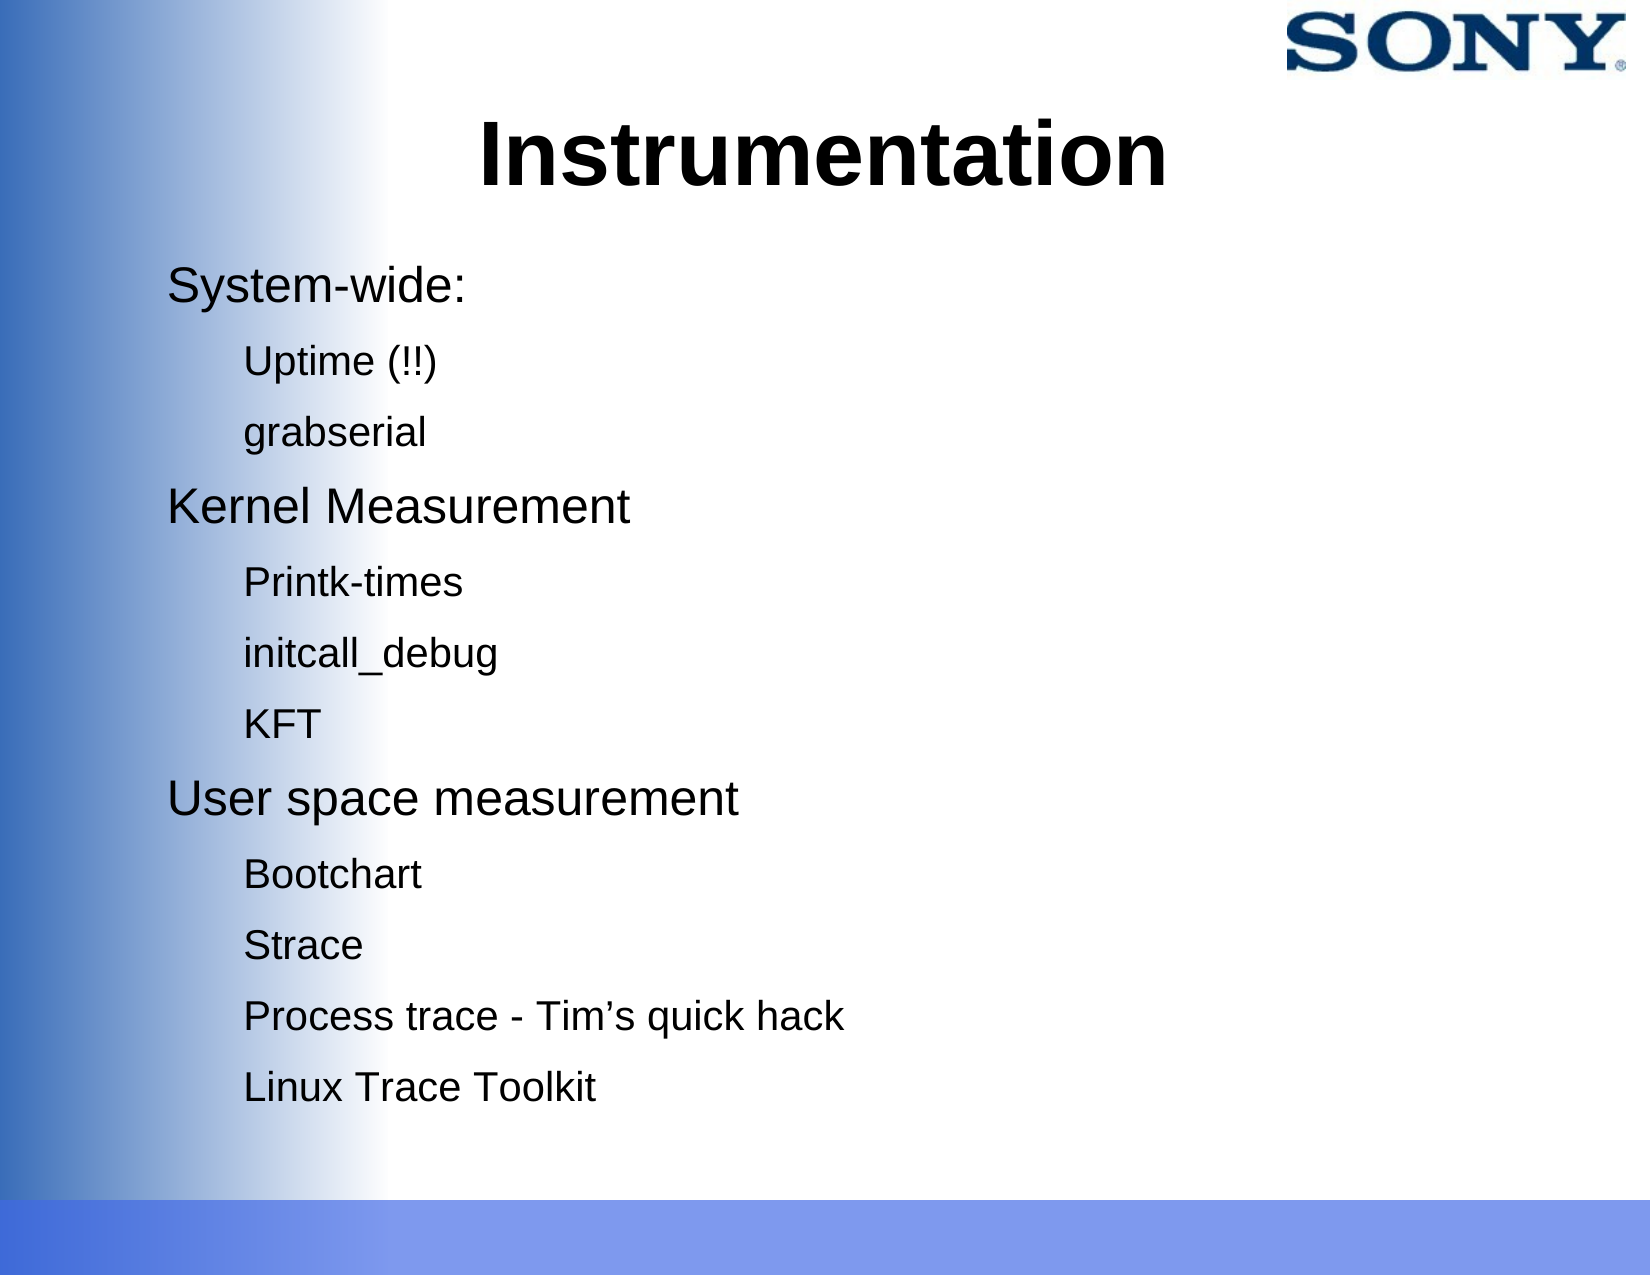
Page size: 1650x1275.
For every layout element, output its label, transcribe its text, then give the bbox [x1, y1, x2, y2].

title Instrumentation [149, 82, 1500, 243]
list System-wide: Uptime (!!) grabserial Kernel Measurement Printk-times initcall_debug KFT User space measurement Bootchart Strace Process trace - Tim’s quick hack Linux Trace Toolkit [149, 262, 1500, 1173]
picture [1287, 0, 1626, 80]
